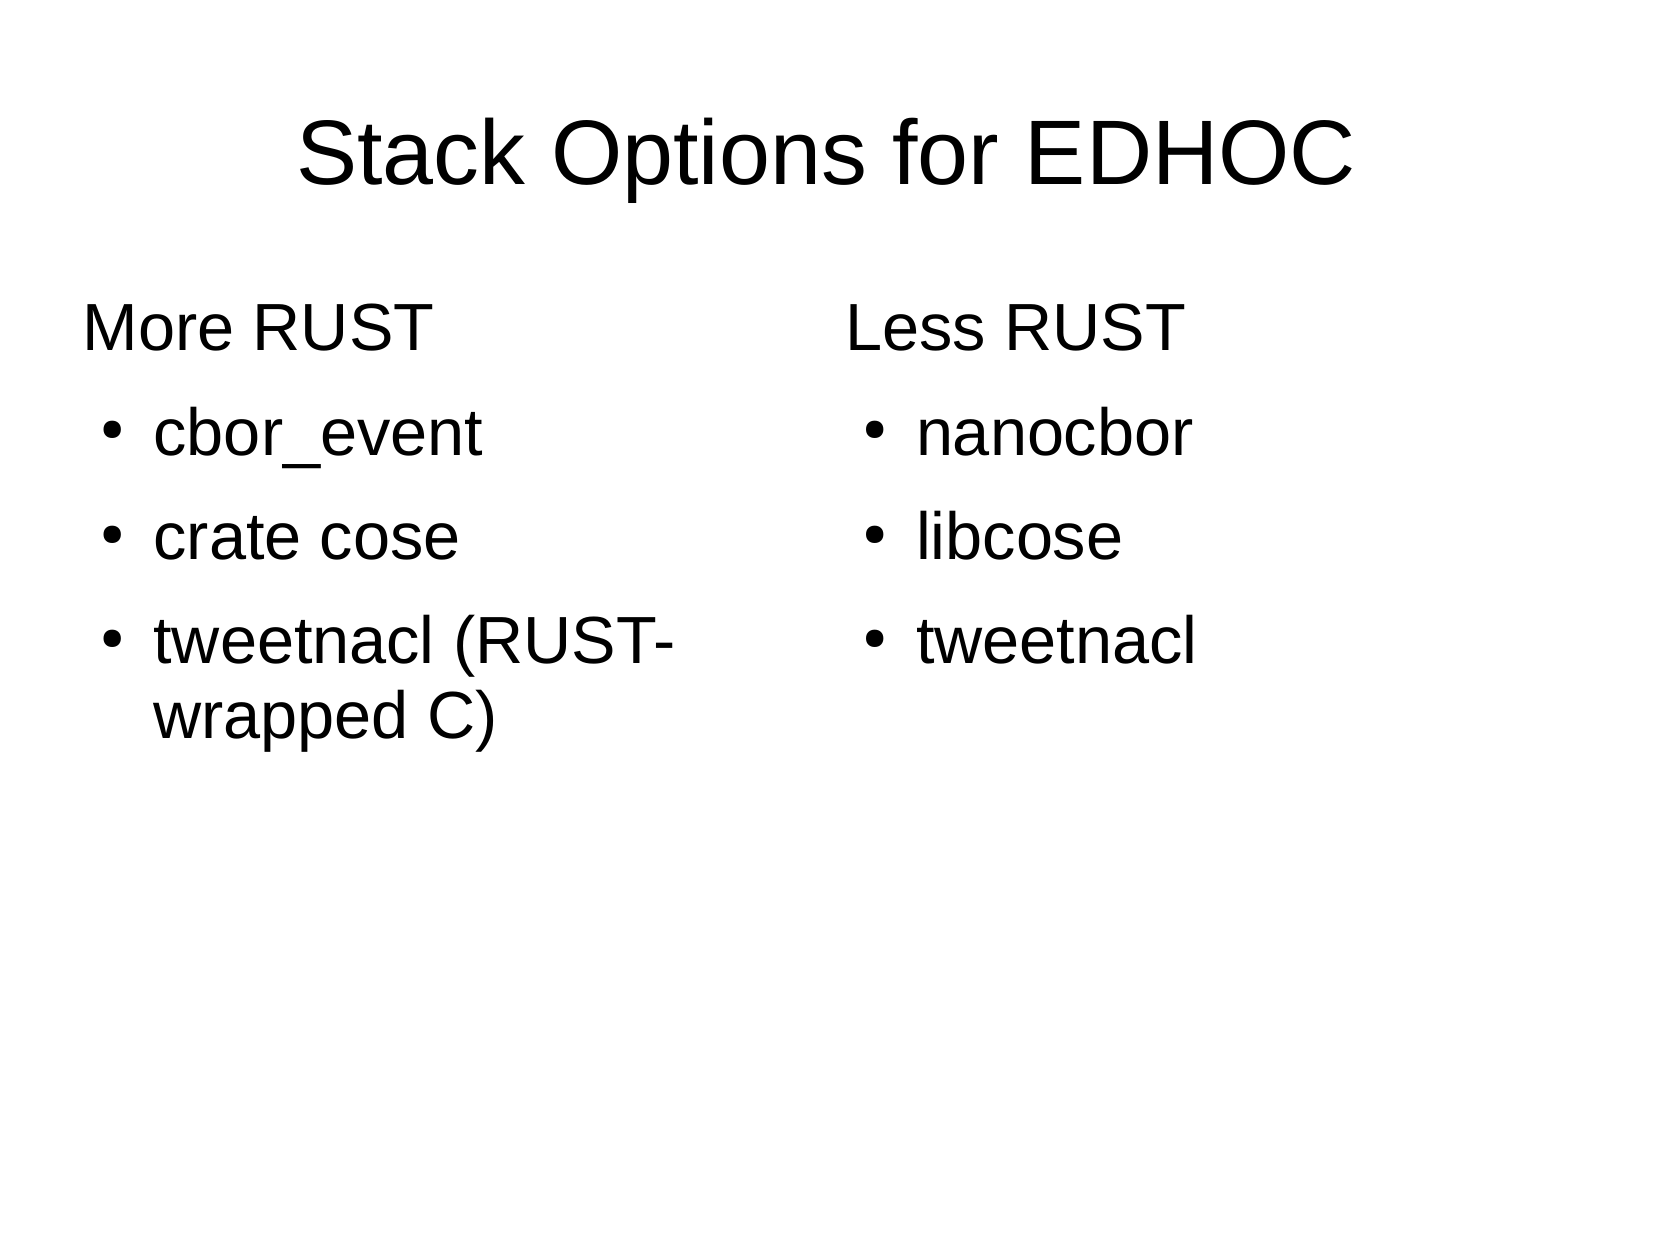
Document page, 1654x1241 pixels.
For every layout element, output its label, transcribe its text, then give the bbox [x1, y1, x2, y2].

list Less RUST nanocbor libcose tweetnacl [845, 290, 1572, 1010]
title Stack Options for EDHOC [82, 49, 1571, 257]
list More RUST cbor_event crate cose tweetnacl (RUST-wrapped C) [82, 290, 809, 1010]
